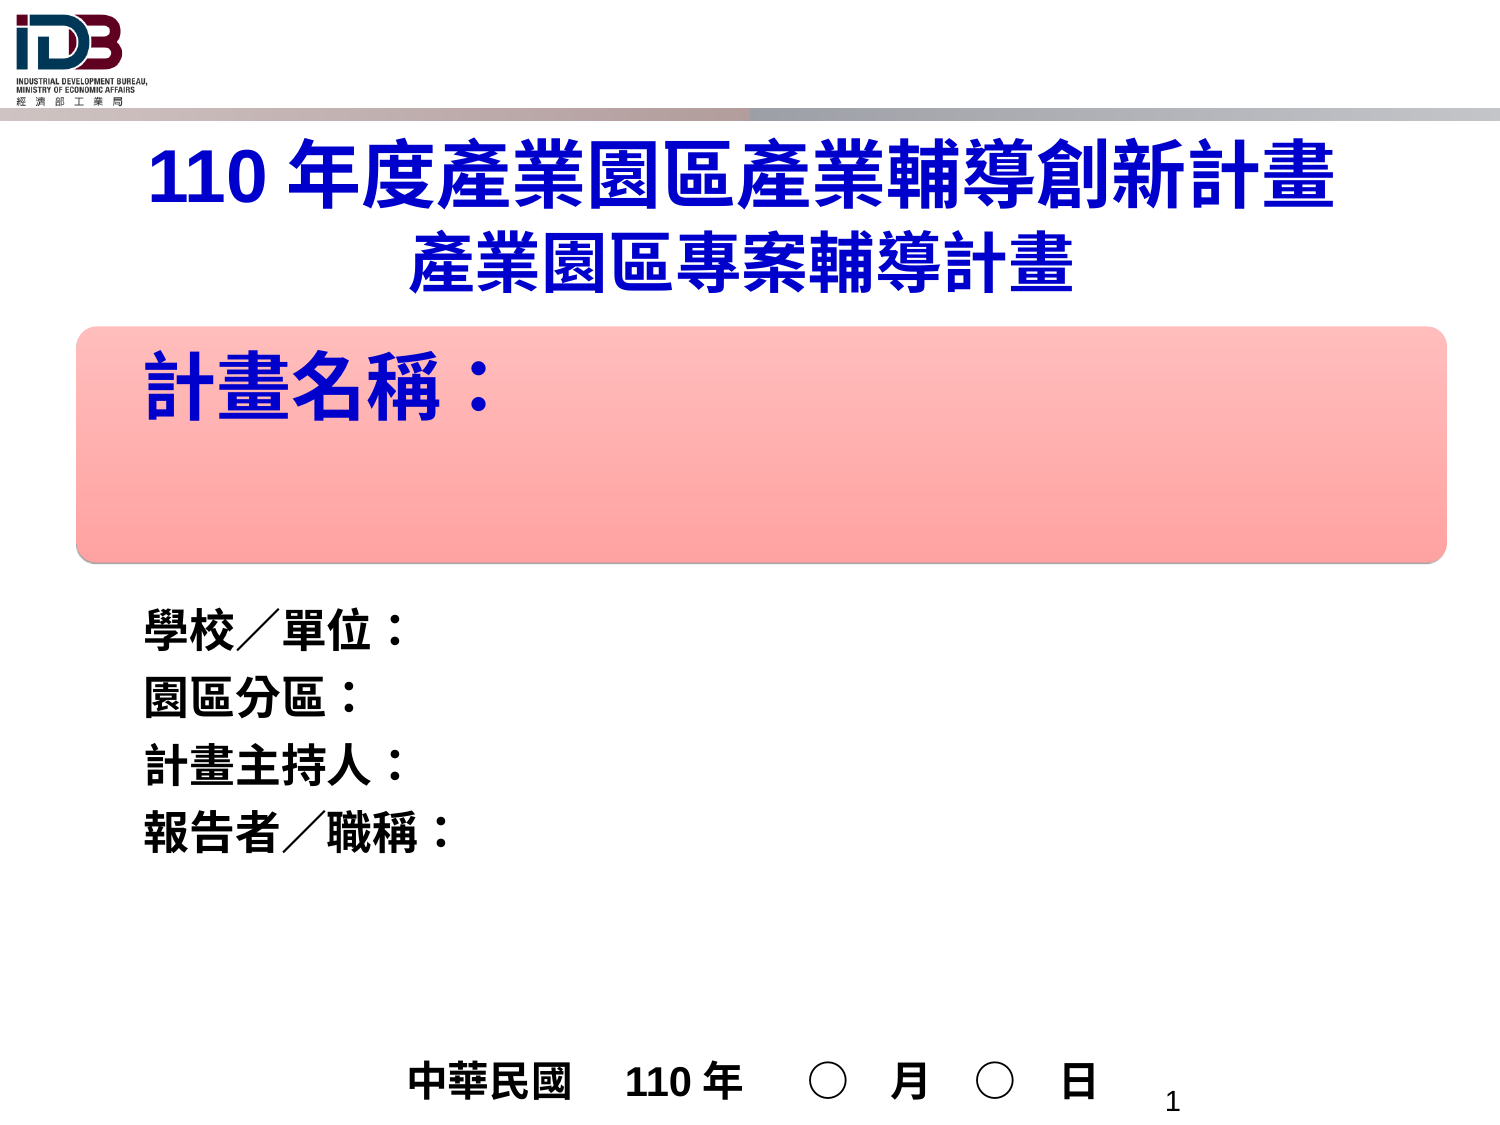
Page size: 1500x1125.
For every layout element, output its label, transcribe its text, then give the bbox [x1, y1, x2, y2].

text_box 學校／單位： 園區分區： 計畫主持人： 報告者／職稱： [129, 594, 1418, 867]
text_box 計畫名稱： [76, 326, 1447, 563]
text_box 中華民國 110年 ○ 月 ○ 日 [0, 1046, 1500, 1125]
text_box 110年度產業園區產業輔導創新計畫 產業園區專案輔導計畫 [25, 122, 1459, 313]
